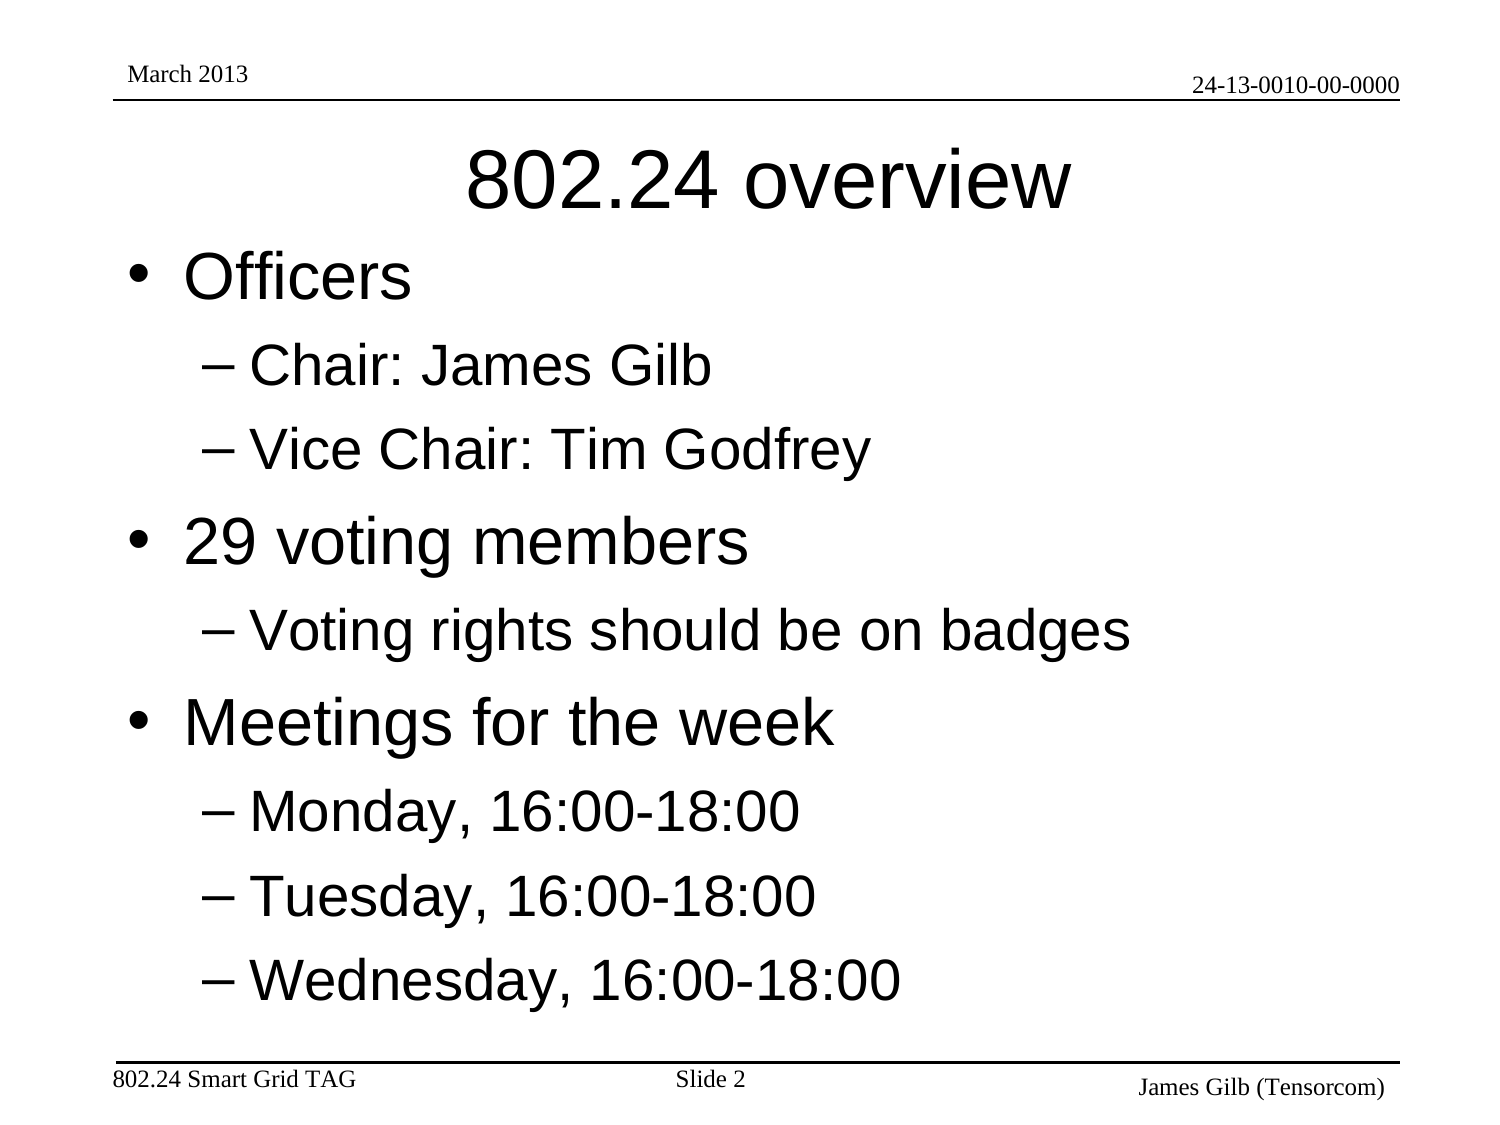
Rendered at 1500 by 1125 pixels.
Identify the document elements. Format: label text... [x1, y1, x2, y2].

title 802.24 overview [112, 112, 1426, 224]
list Officers Chair: James Gilb Vice Chair: Tim Godfrey 29 voting members Voting rights should be on badges Meetings for the week Monday, 16:00-18:00 Tuesday, 16:00-18:00 Wednesday, 16:00-18:00 [112, 224, 1426, 1051]
